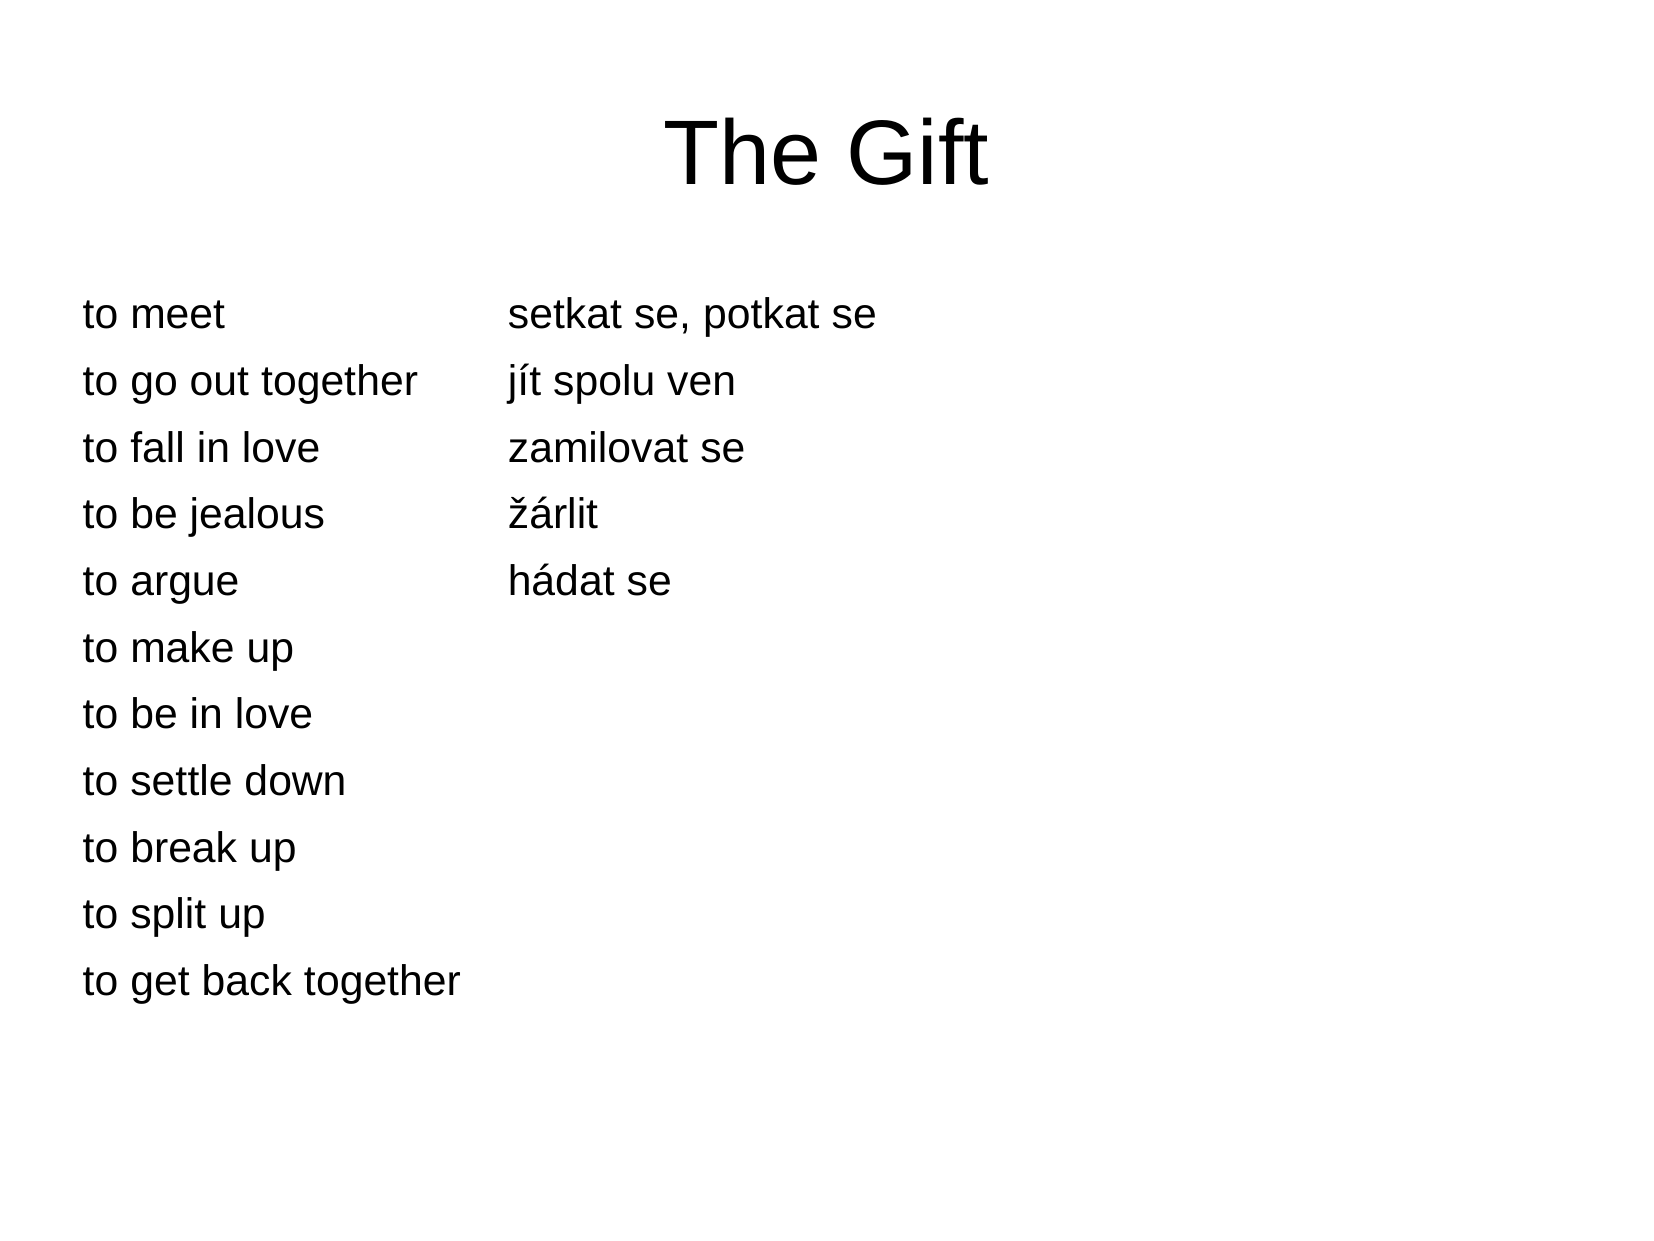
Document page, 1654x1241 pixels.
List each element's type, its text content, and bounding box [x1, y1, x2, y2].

list to meet setkat se, potkat se to go out together jít spolu ven to fall in love zamilovat se to be jealous žárlit to argue hádat se to make up to be in love to settle down to break up to split up to get back together [82, 290, 1571, 1010]
title The Gift [82, 49, 1571, 257]
